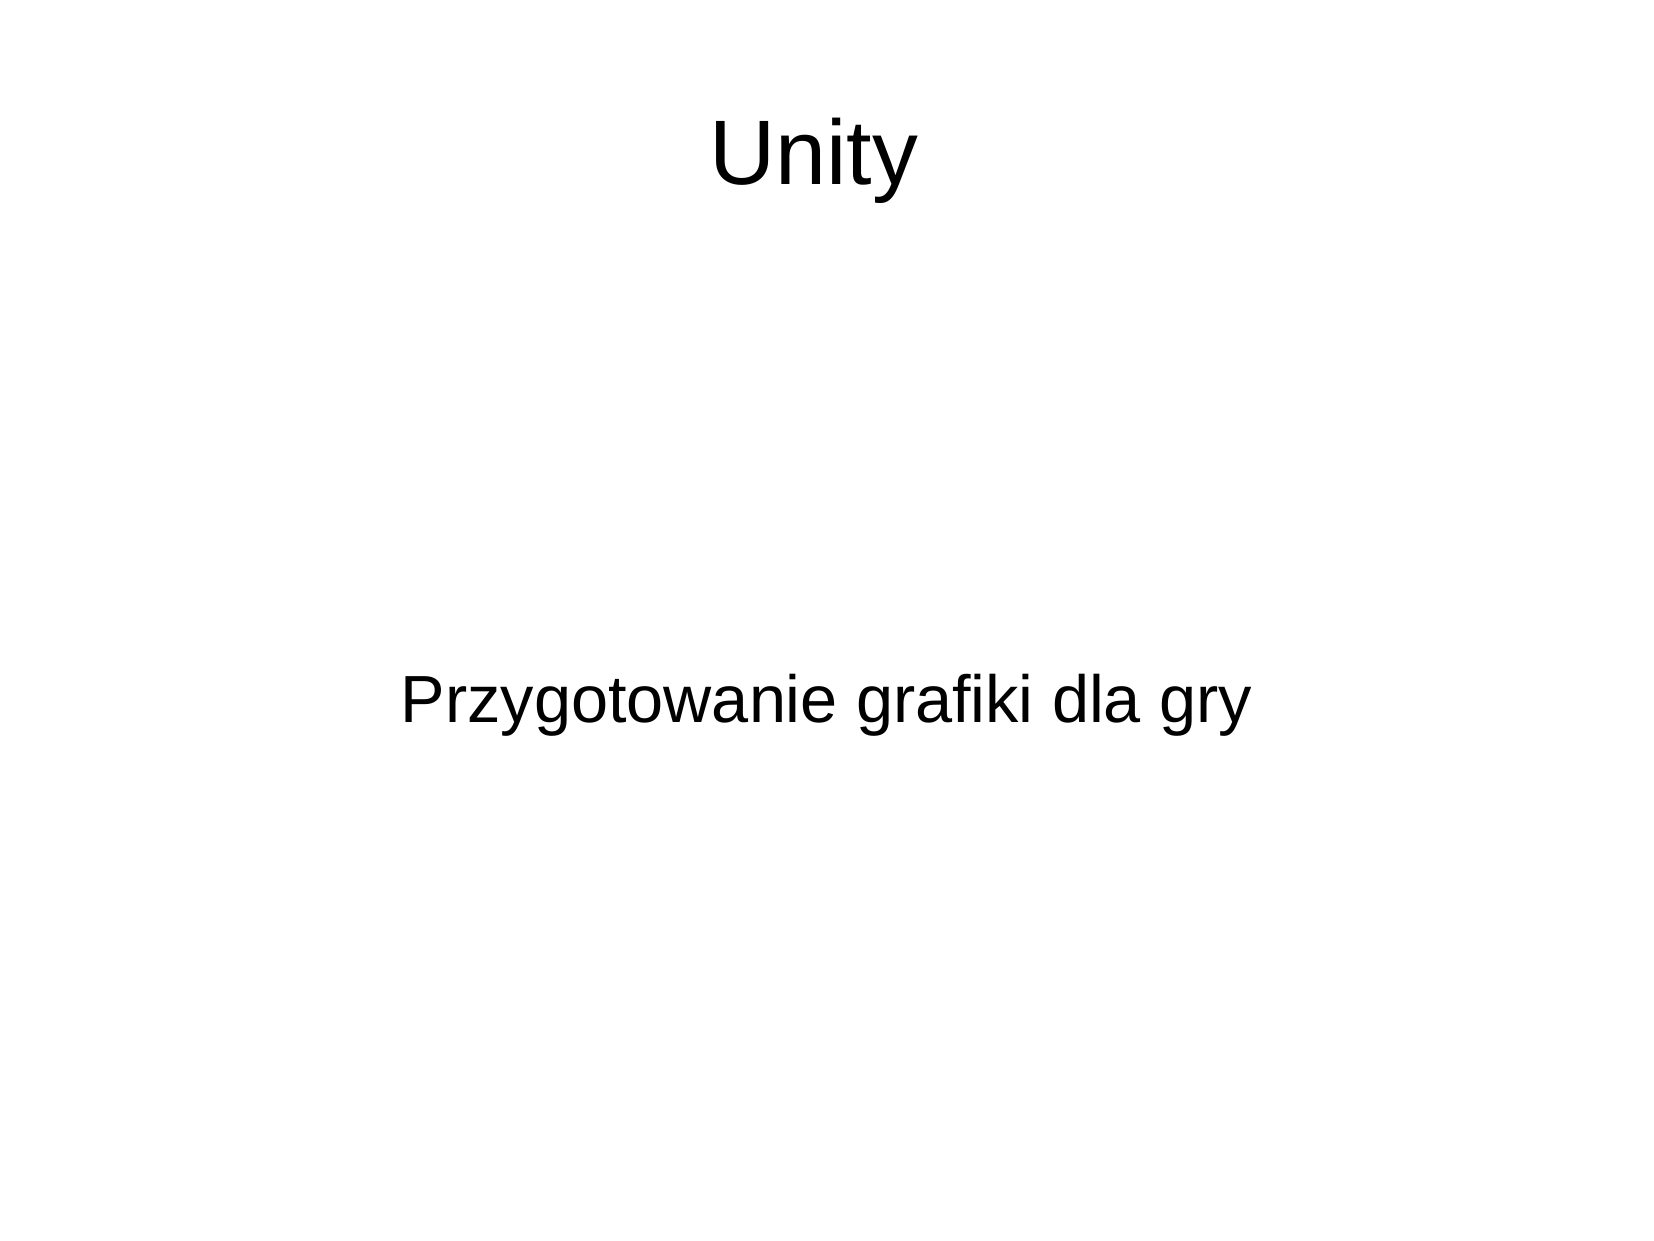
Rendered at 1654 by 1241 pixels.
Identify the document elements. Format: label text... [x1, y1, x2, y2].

subtitle Przygotowanie grafiki dla gry [82, 290, 1571, 1109]
title Unity [82, 49, 1571, 257]
